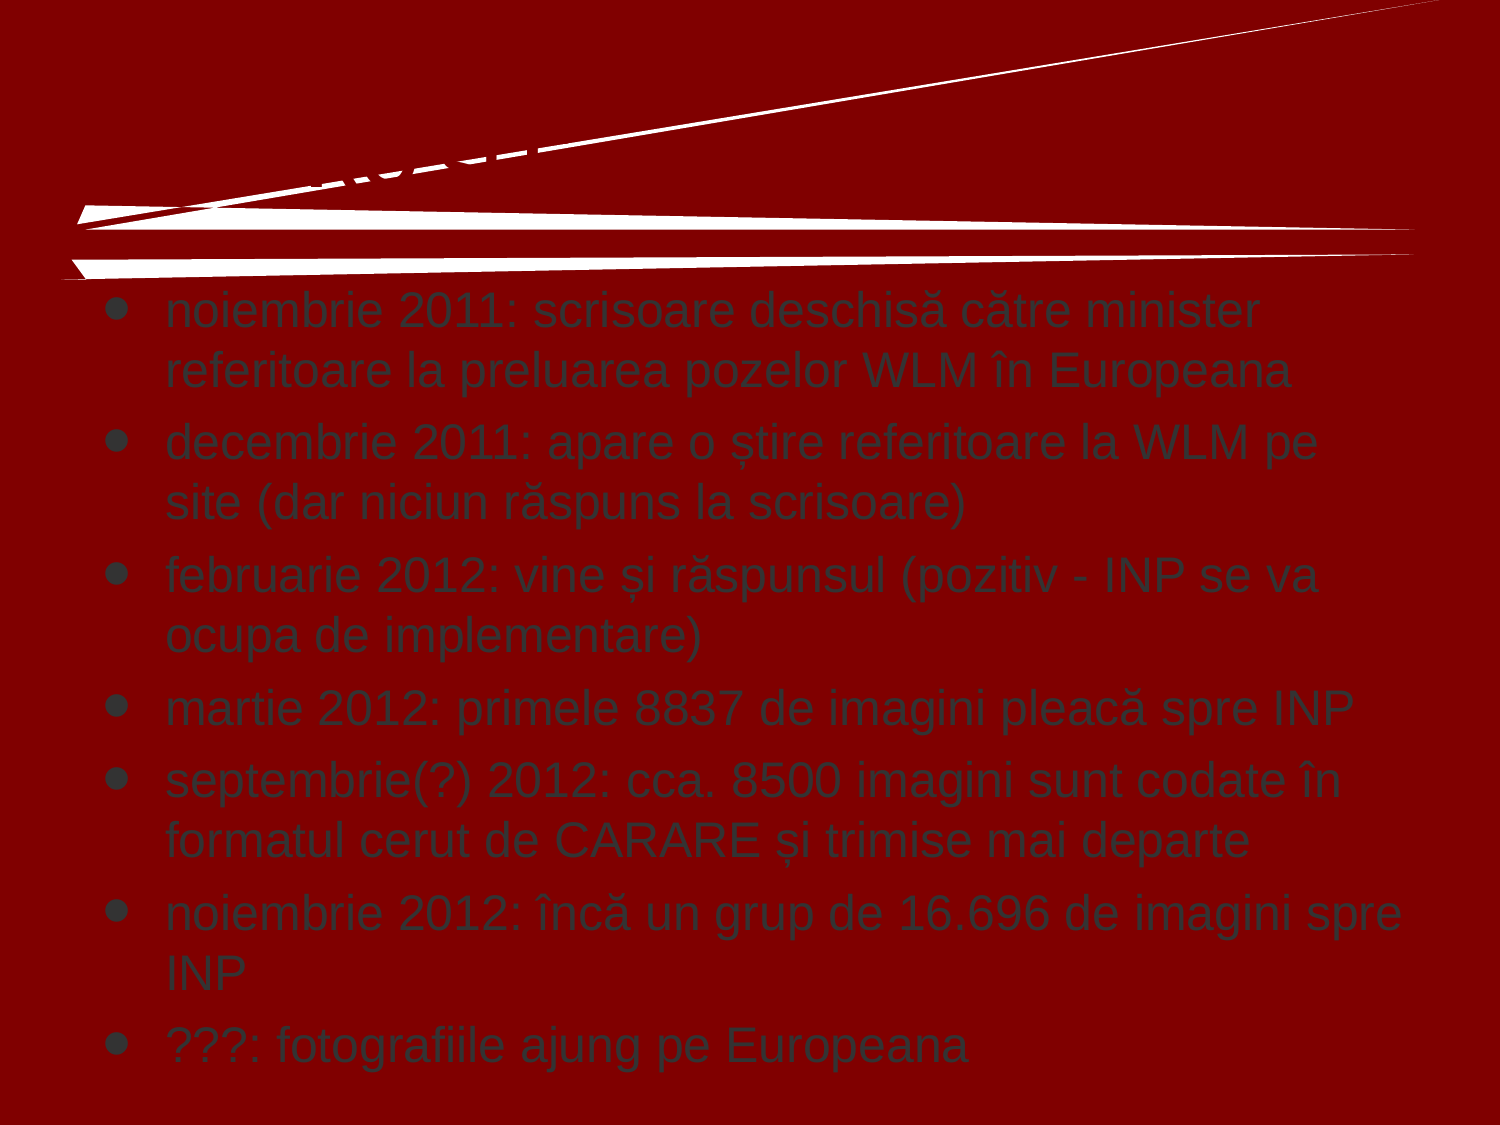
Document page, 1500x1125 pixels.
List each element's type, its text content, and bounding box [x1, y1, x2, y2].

title WLMRO și Europeana [75, 0, 1425, 218]
list noiembrie 2011: scrisoare deschisă către minister referitoare la preluarea pozelor WLM în Europeana decembrie 2011: apare o știre referitoare la WLM pe site (dar niciun răspuns la scrisoare) februarie 2012: vine și răspunsul (pozitiv - INP se va ocupa de implementare) martie 2012: primele 8837 de imagini pleacă spre INP septembrie(?) 2012: cca. 8500 imagini sunt codate în formatul cerut de CARARE și trimise mai departe noiembrie 2012: încă un grup de 16.696 de imagini spre INP ???: fotografiile ajung pe Europeana [75, 262, 1425, 1088]
